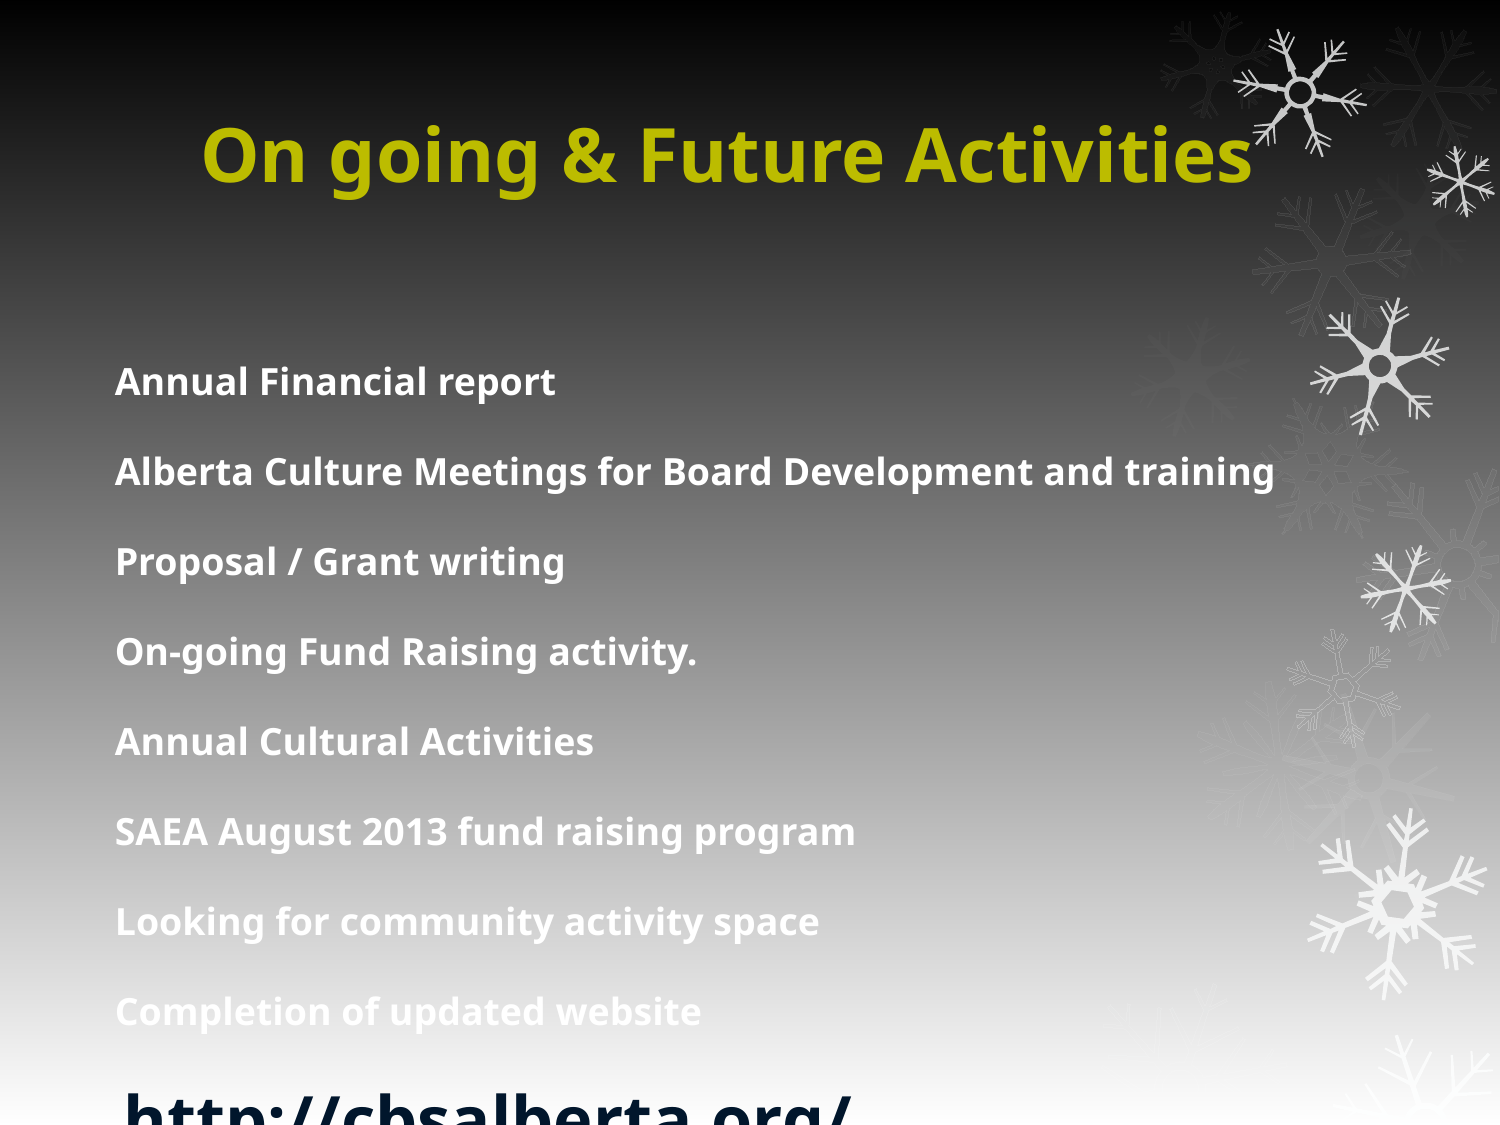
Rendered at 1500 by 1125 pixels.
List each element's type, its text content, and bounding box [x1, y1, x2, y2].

title Annual Financial report Alberta Culture Meetings for Board Development and training Proposal / Grant writing On-going Fund Raising activity. Annual Cultural Activities SAEA August 2013 fund raising program Looking for community activity space Completion of updated website http://cbsalberta.org/ [99, 350, 1450, 1071]
text_box On going & Future Activities [185, 99, 1290, 205]
